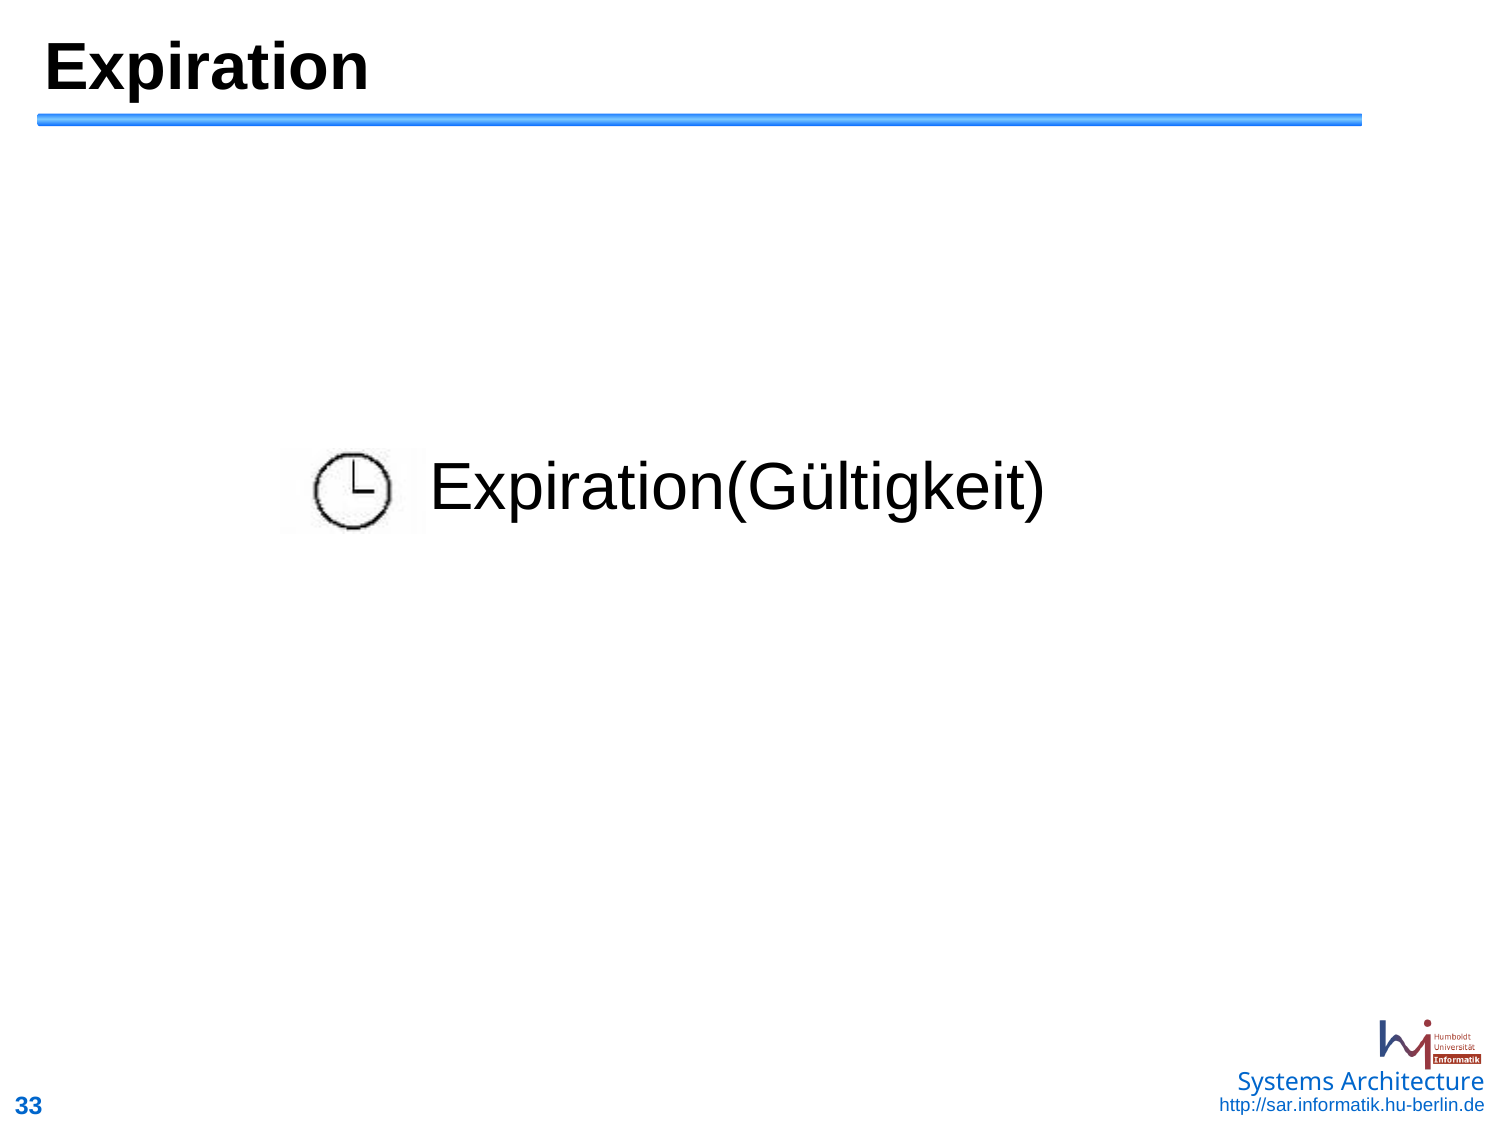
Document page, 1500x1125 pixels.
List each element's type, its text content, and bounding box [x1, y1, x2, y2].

picture [280, 448, 426, 534]
text_box Expiration(Gültigkeit) [414, 441, 1063, 532]
title Expiration [29, 20, 1500, 114]
picture [1376, 1016, 1483, 1071]
